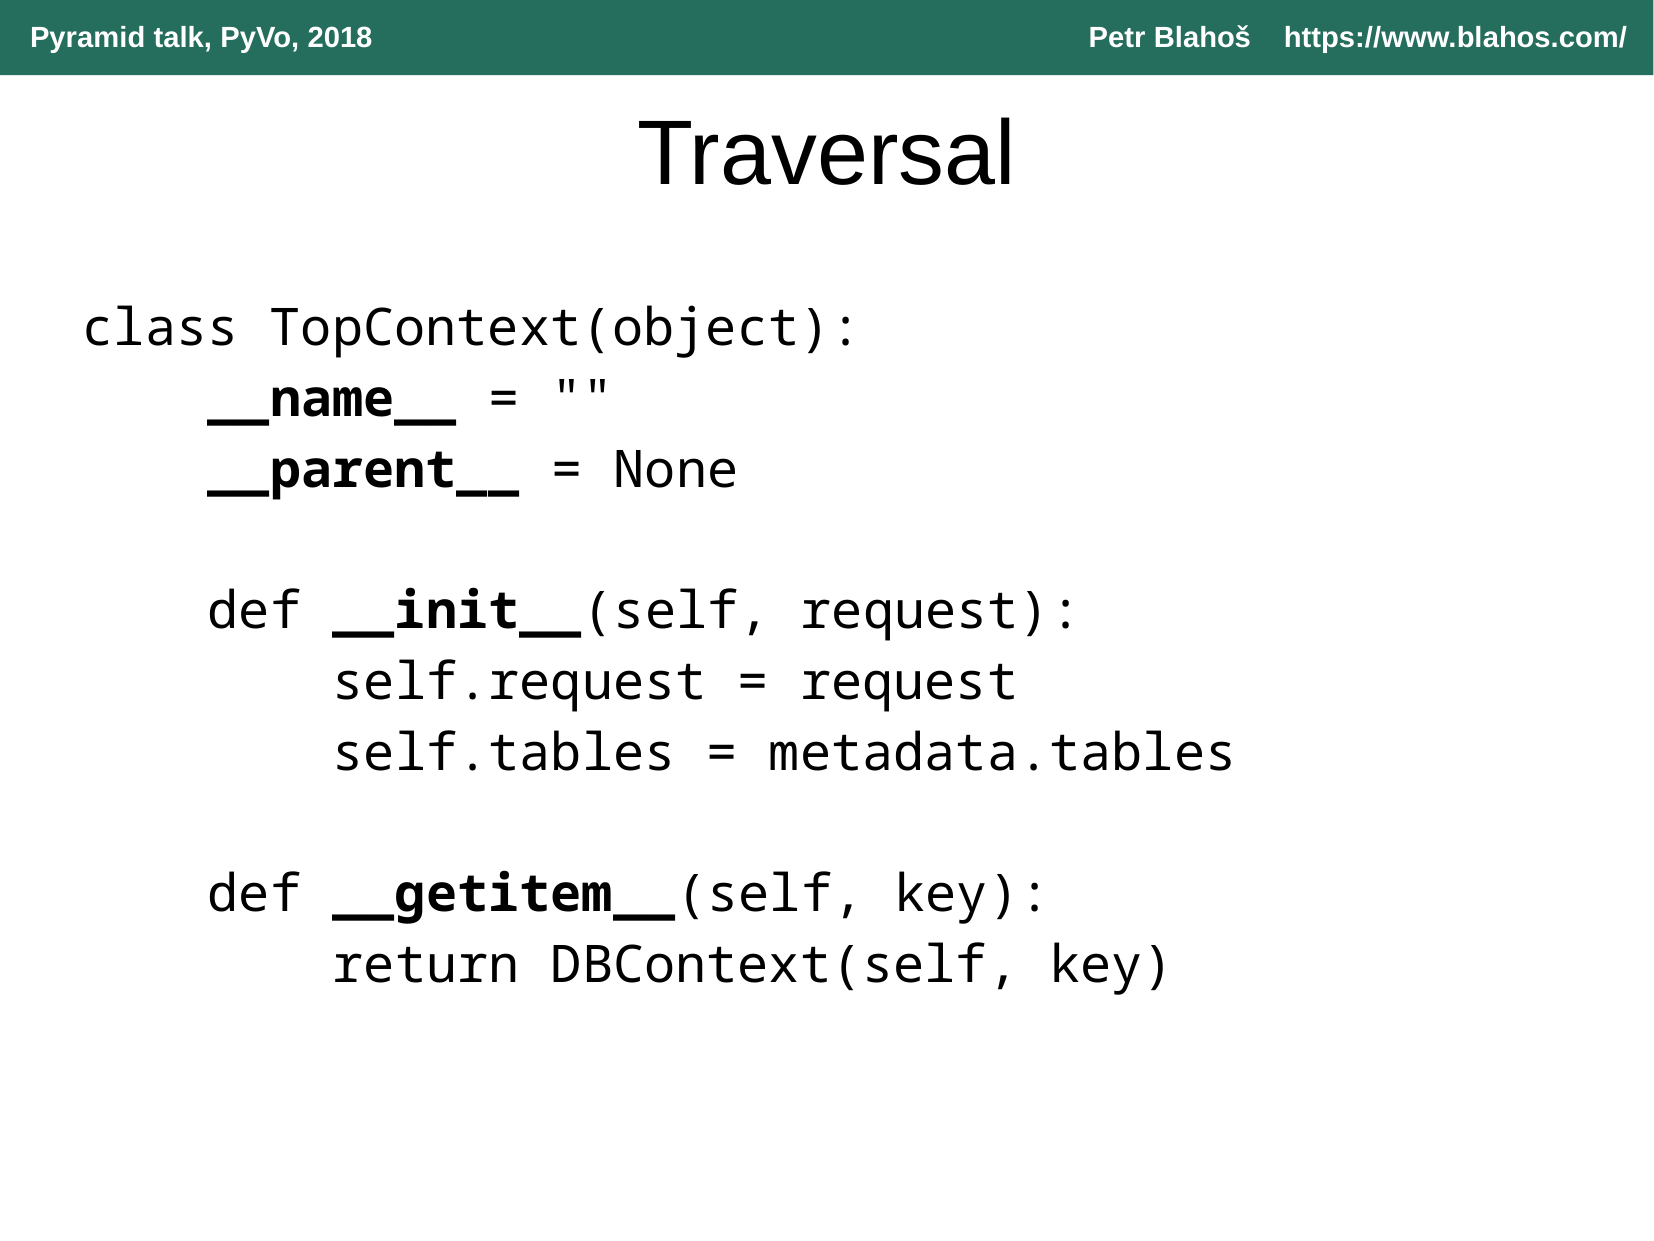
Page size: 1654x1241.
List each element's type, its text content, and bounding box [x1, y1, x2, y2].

list class TopContext(object): __name__ = "" __parent__ = None def __init__(self, request): self.request = request self.tables = metadata.tables def __getitem__(self, key): return DBContext(self, key) [82, 290, 1571, 1010]
title Traversal [82, 49, 1571, 257]
